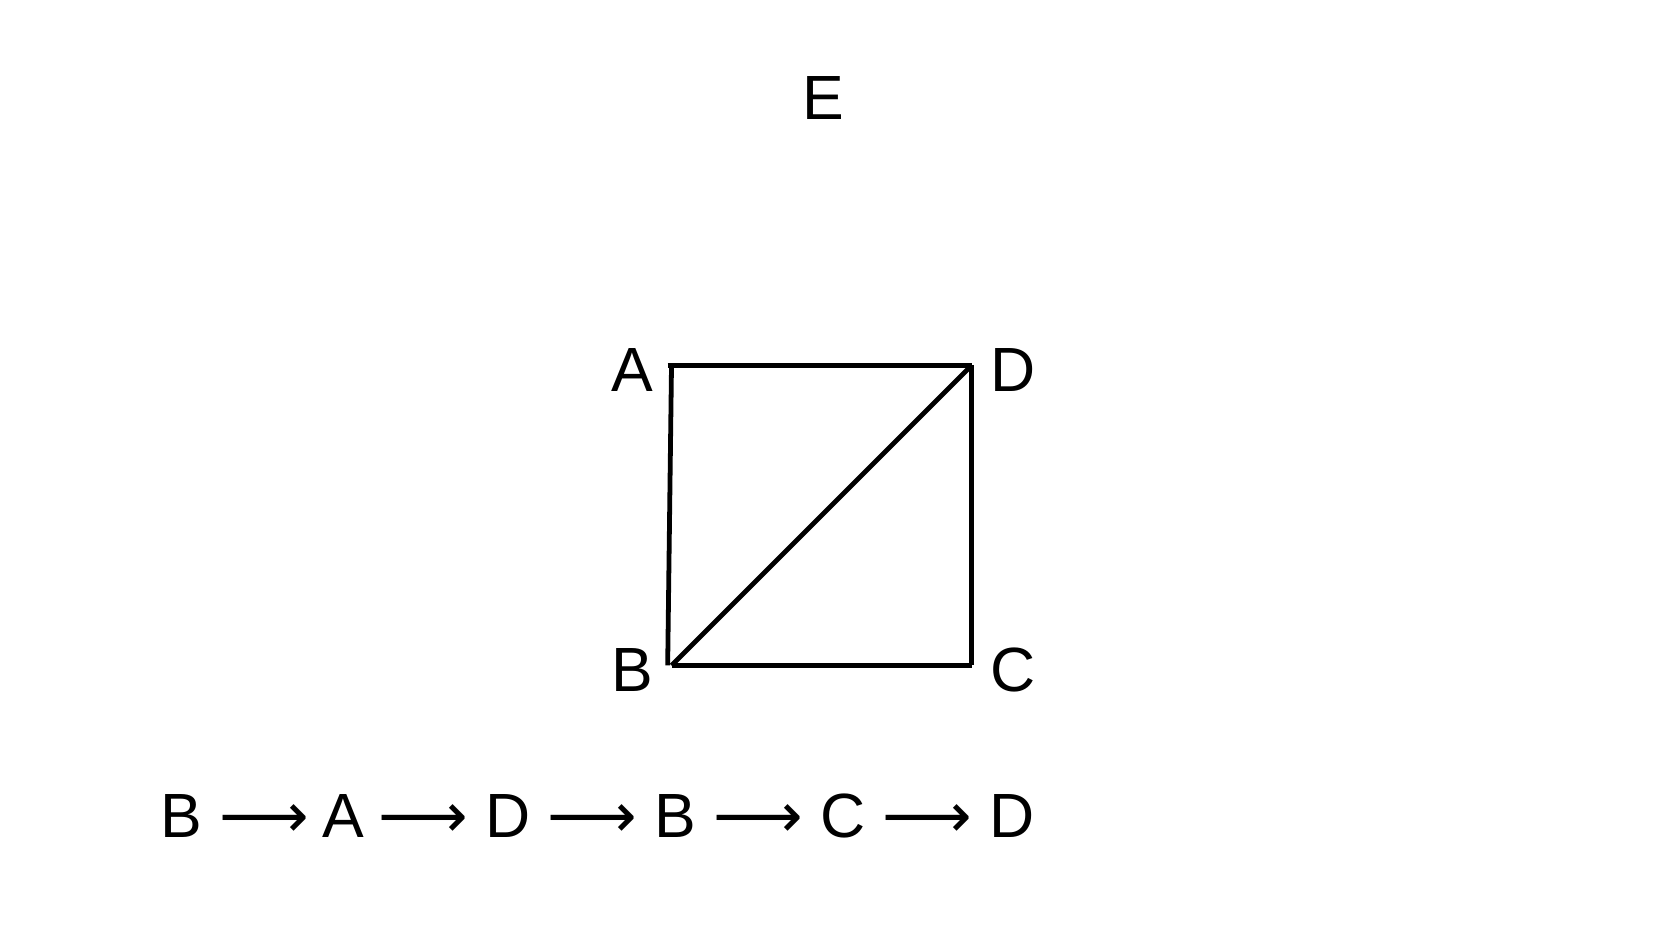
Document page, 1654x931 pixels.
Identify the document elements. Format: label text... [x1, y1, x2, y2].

text_box E [787, 55, 860, 141]
text_box B [596, 627, 668, 713]
text_box D [975, 327, 1051, 413]
text_box C [975, 627, 1051, 713]
text_box A [596, 327, 668, 413]
text_box B ⟶ A ⟶ D ⟶ B ⟶ C ⟶ D [145, 773, 1544, 859]
